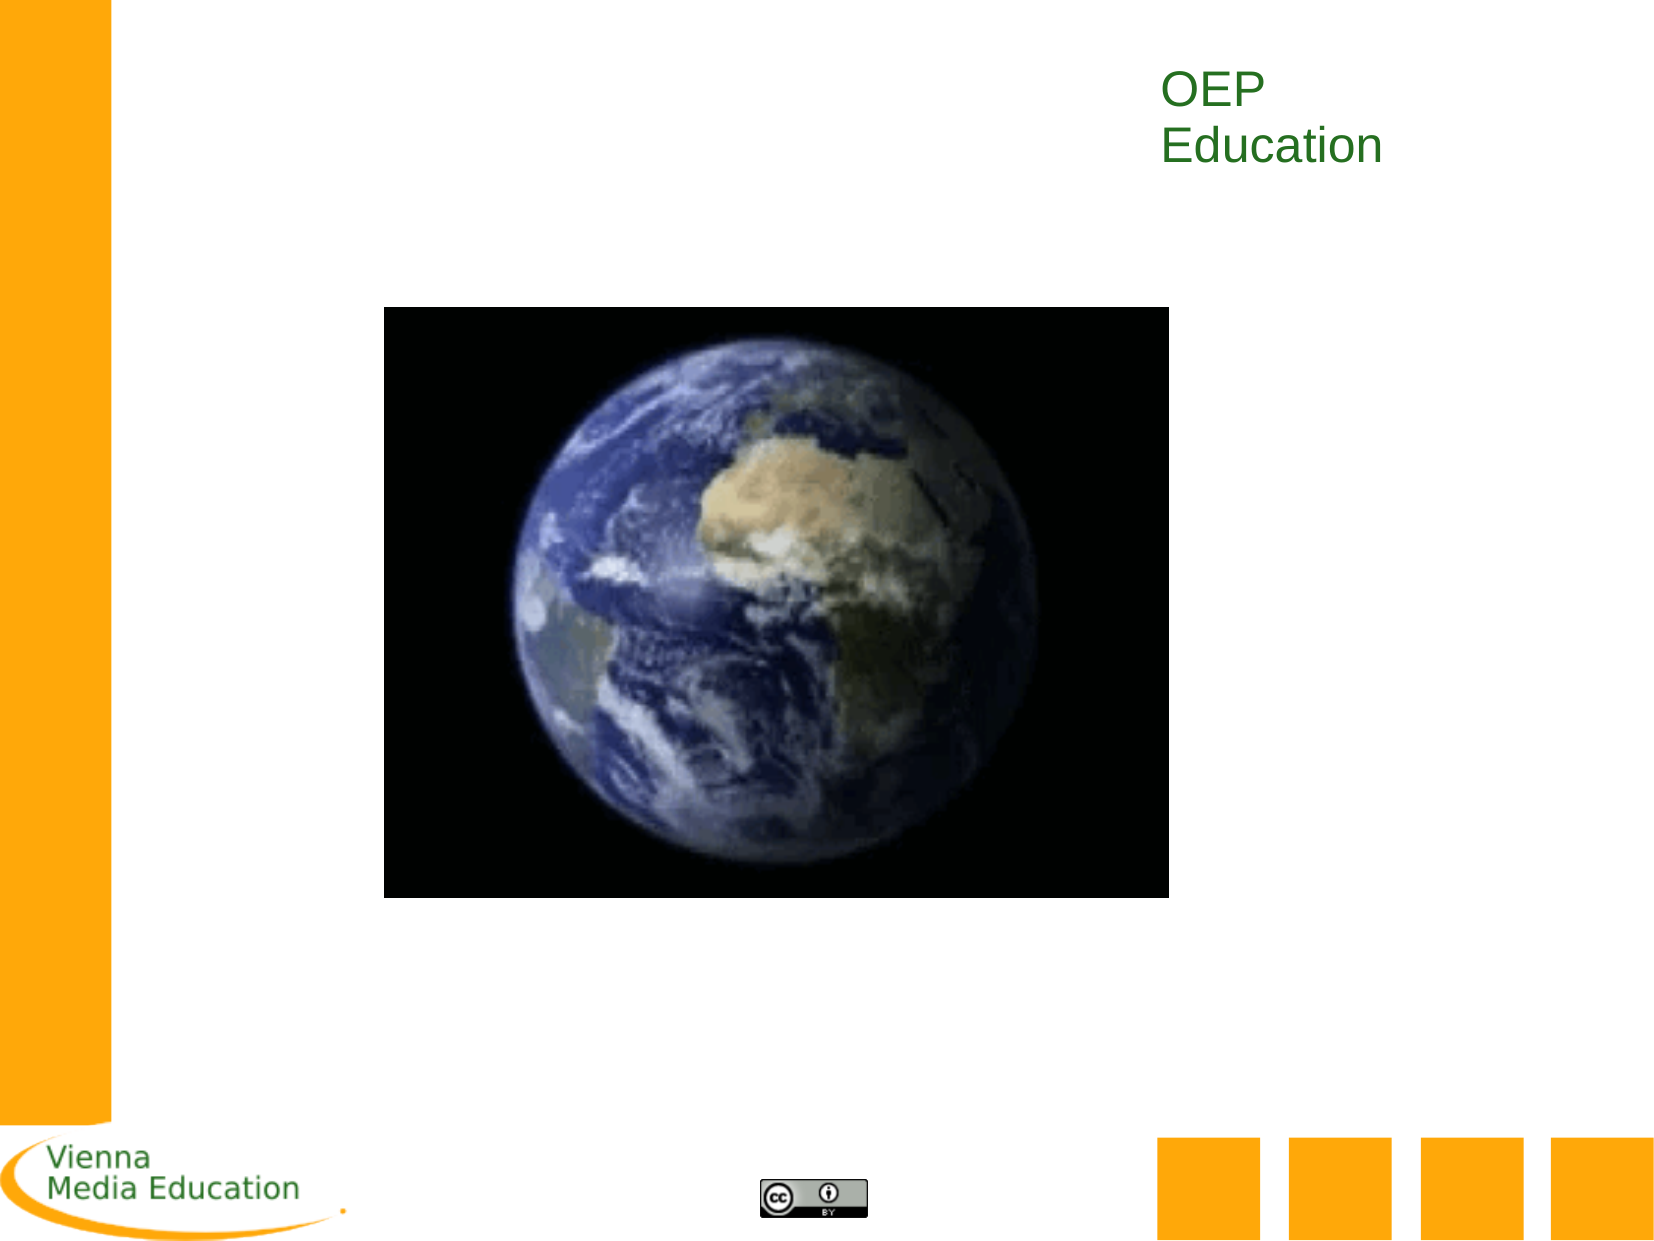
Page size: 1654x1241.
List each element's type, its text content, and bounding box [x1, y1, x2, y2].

text_box OEP Education [1160, 61, 1597, 212]
picture [384, 307, 1169, 898]
picture [757, 1177, 870, 1221]
picture [0, 1114, 398, 1241]
